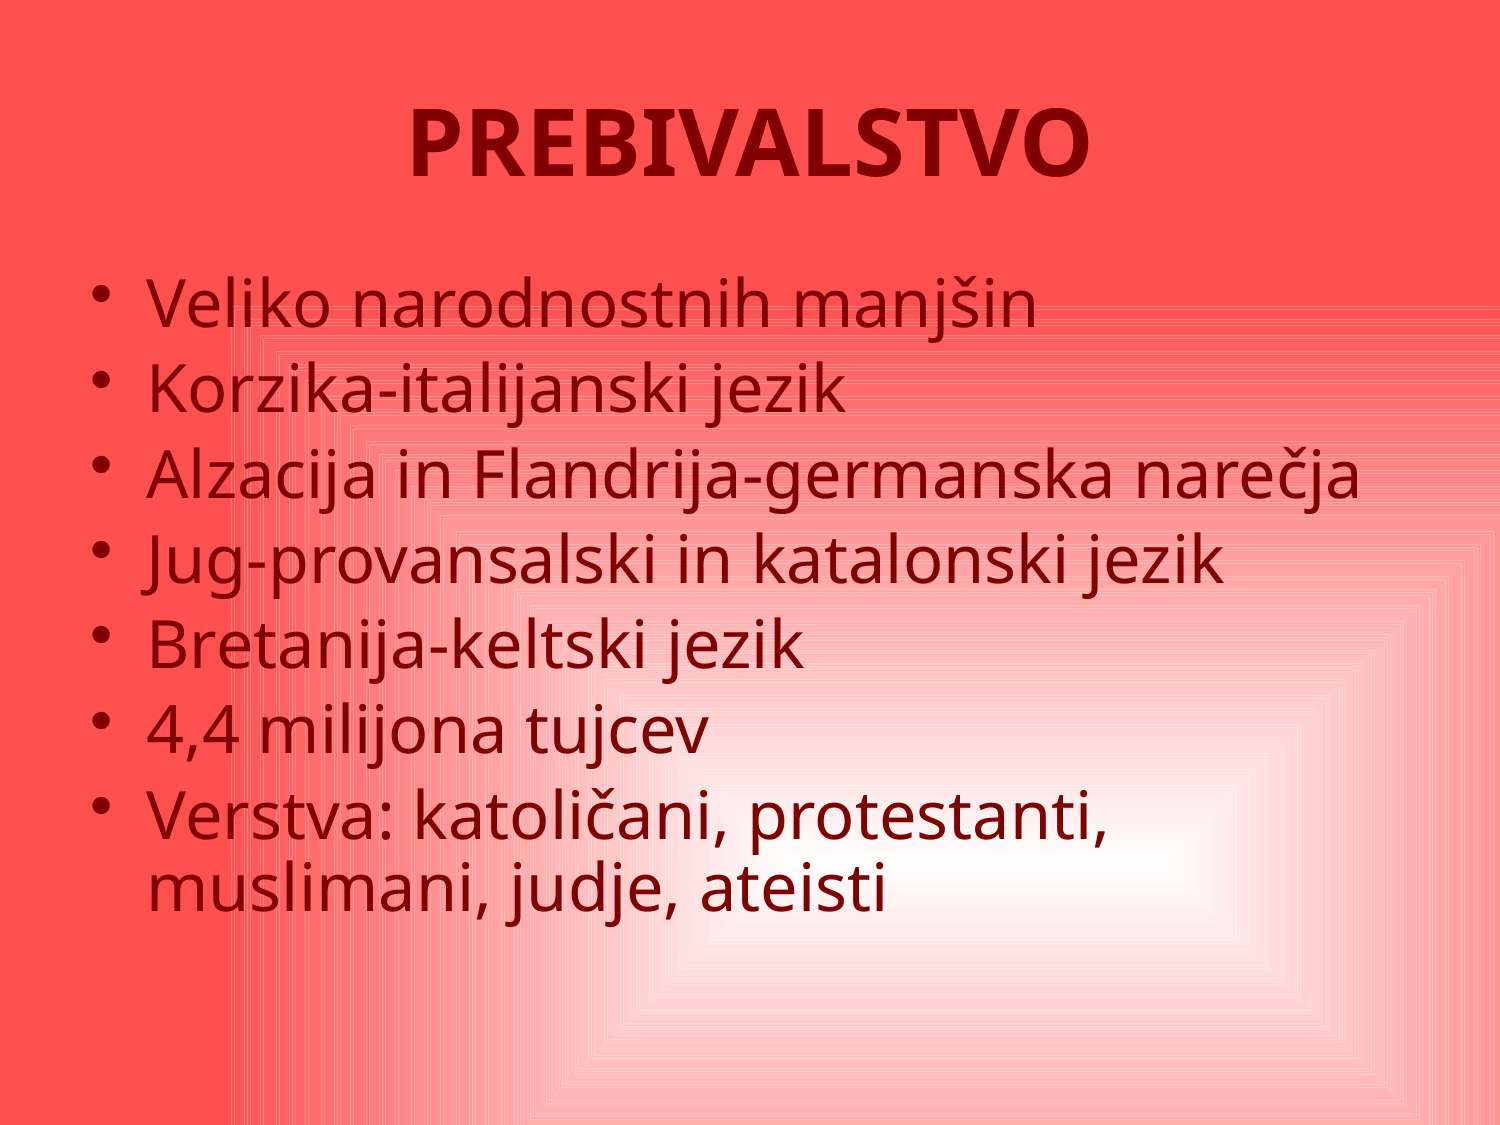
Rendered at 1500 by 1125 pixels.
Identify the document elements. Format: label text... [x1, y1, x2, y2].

title PREBIVALSTVO [75, 45, 1425, 233]
list Veliko narodnostnih manjšin Korzika-italijanski jezik Alzacija in Flandrija-germanska narečja Jug-provansalski in katalonski jezik Bretanija-keltski jezik 4,4 milijona tujcev Verstva: katoličani, protestanti, muslimani, judje, ateisti [75, 262, 1425, 1005]
